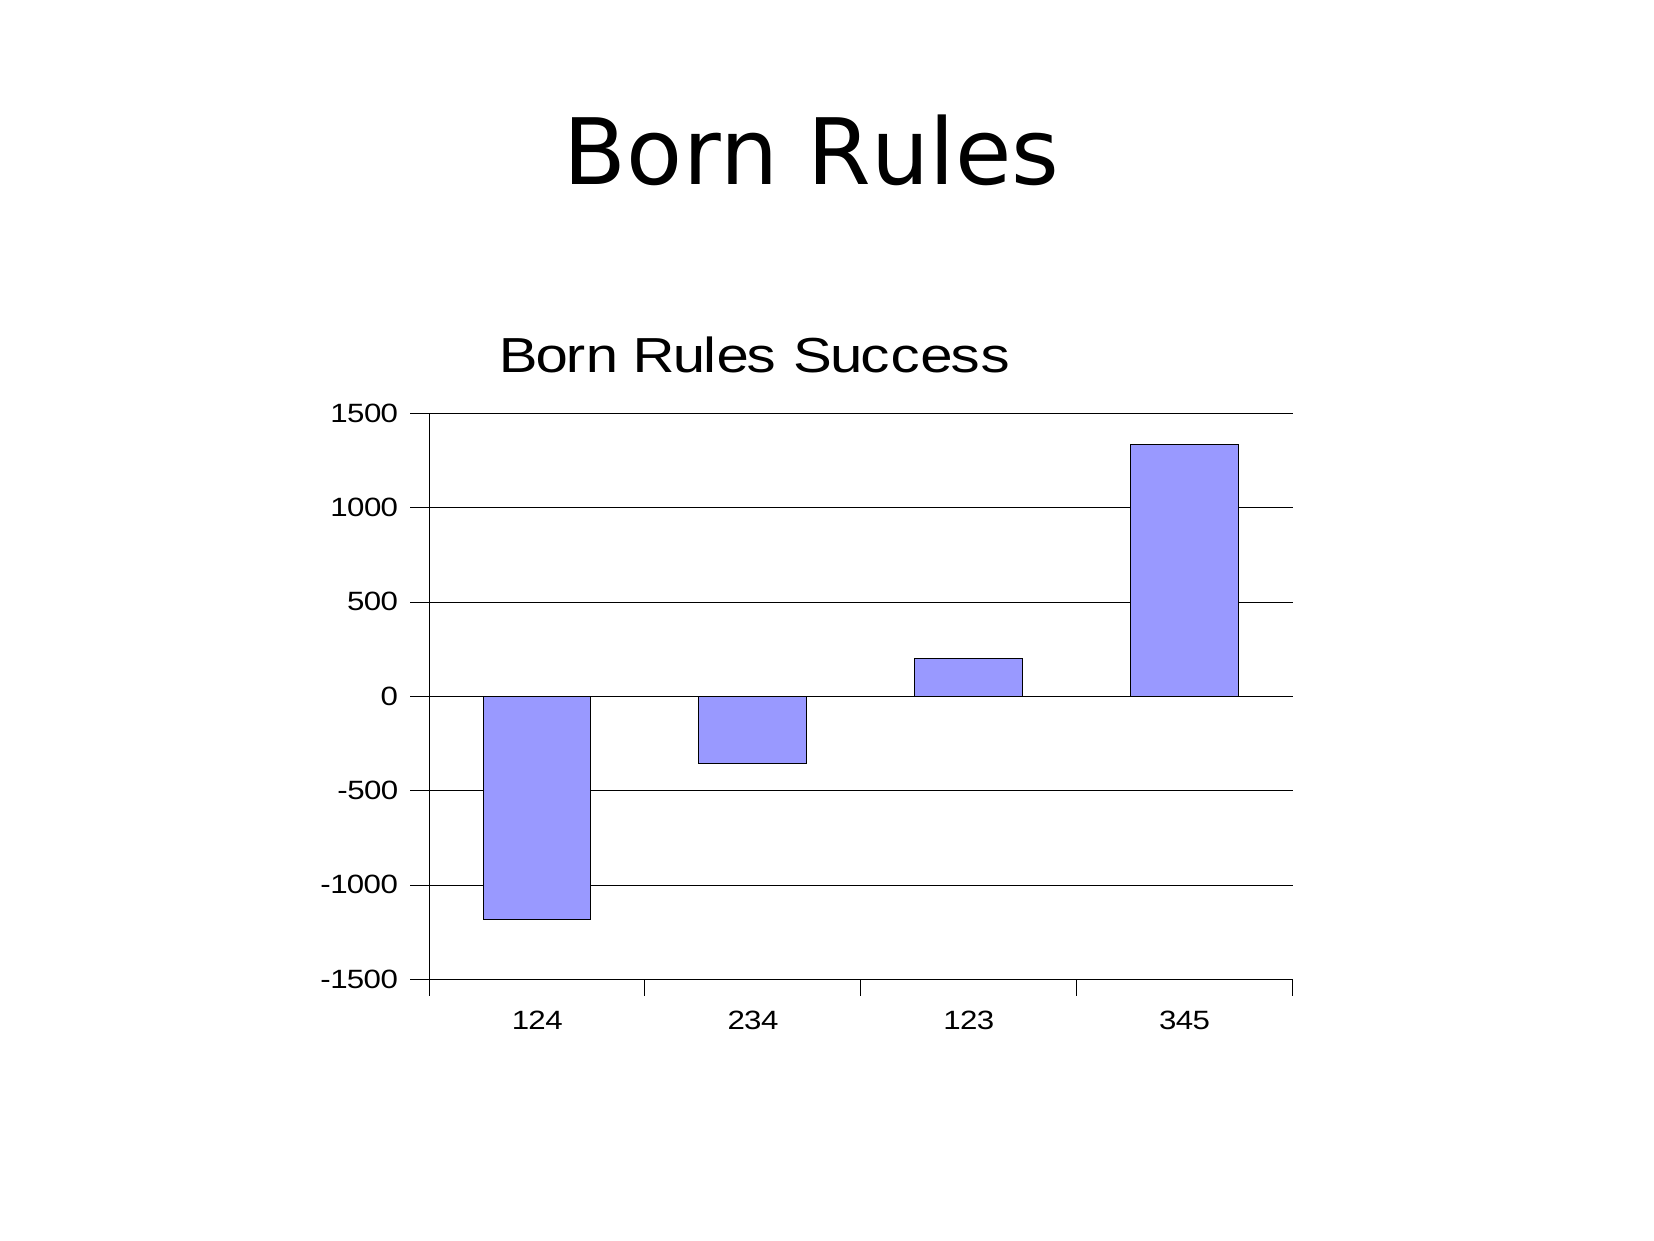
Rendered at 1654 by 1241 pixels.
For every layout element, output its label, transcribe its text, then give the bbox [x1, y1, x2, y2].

title Born Rules [82, 56, 1571, 250]
subtitle [82, 297, 1571, 1102]
chart [300, 300, 1313, 1051]
